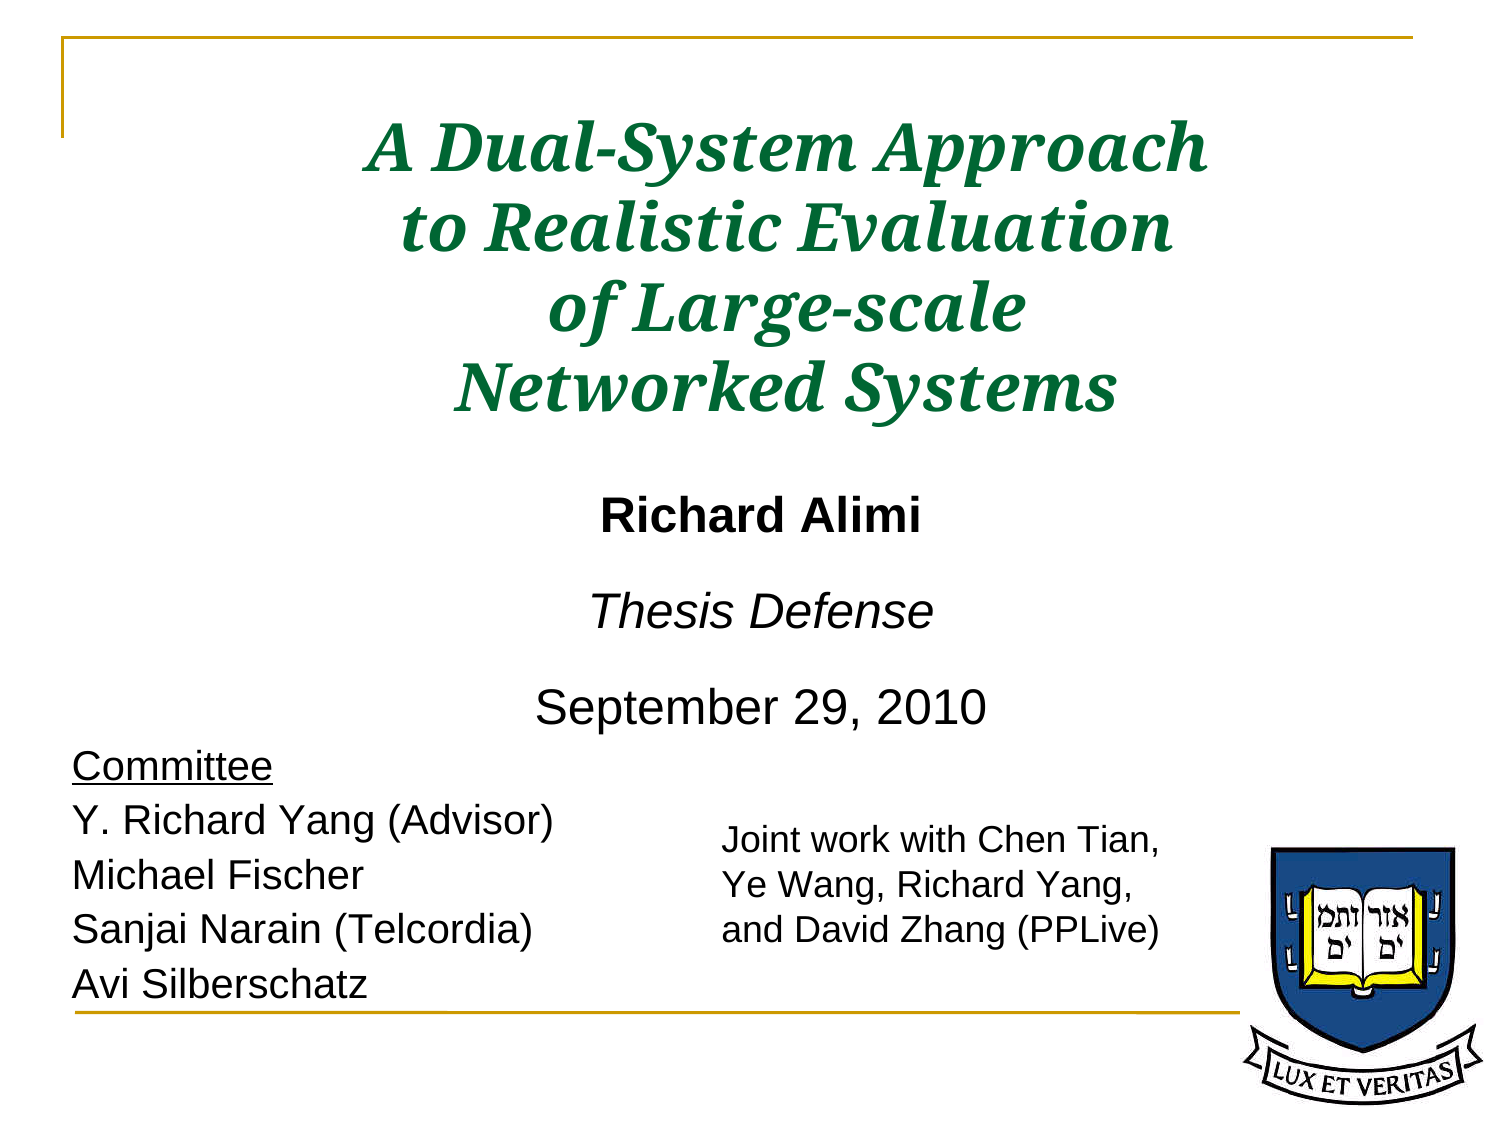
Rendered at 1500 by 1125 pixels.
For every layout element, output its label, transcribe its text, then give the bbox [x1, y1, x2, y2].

picture [1240, 845, 1484, 1107]
text_box A Dual-System Approach to Realistic Evaluation of Large-scale Networked Systems [99, 97, 1476, 443]
text_box Richard Alimi Thesis Defense September 29, 2010 Committee Y. Richard Yang (Advisor) Michael Fischer Sanjai Narain (Telcordia) Avi Silberschatz [56, 486, 1466, 837]
text_box Joint work with Chen Tian, Ye Wang, Richard Yang, and David Zhang (PPLive) [706, 807, 1176, 958]
